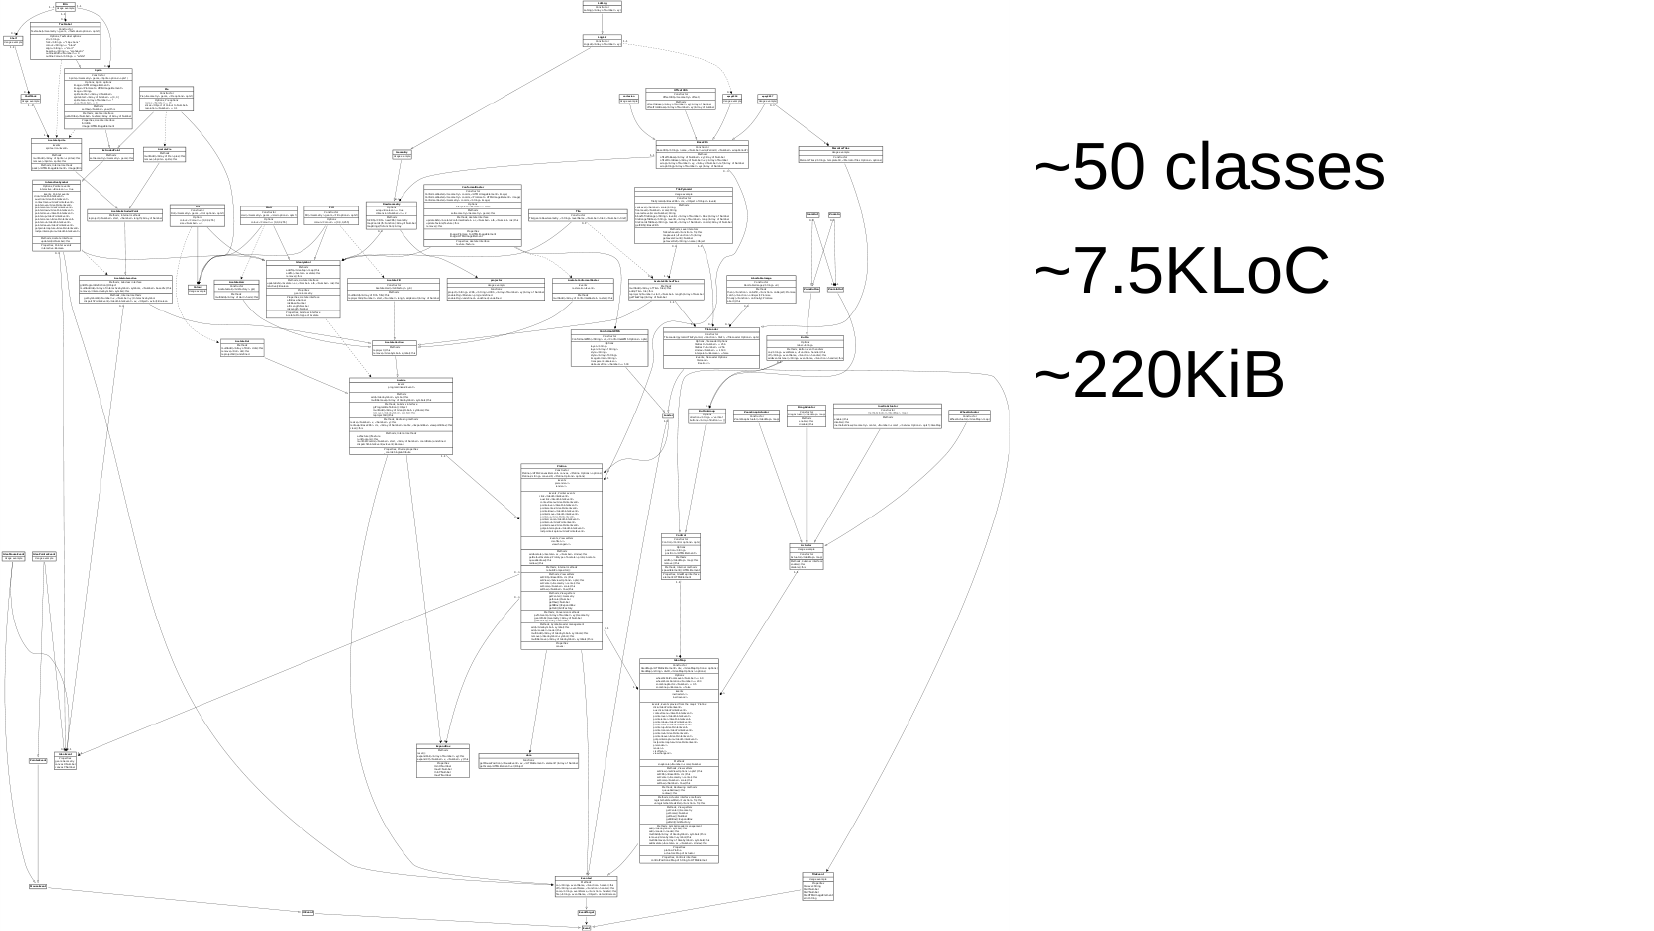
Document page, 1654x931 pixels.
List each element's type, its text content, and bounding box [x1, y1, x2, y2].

list ~50 classes ~7.5KLoC ~220KiB [1033, 128, 1572, 532]
picture [0, 0, 1010, 931]
